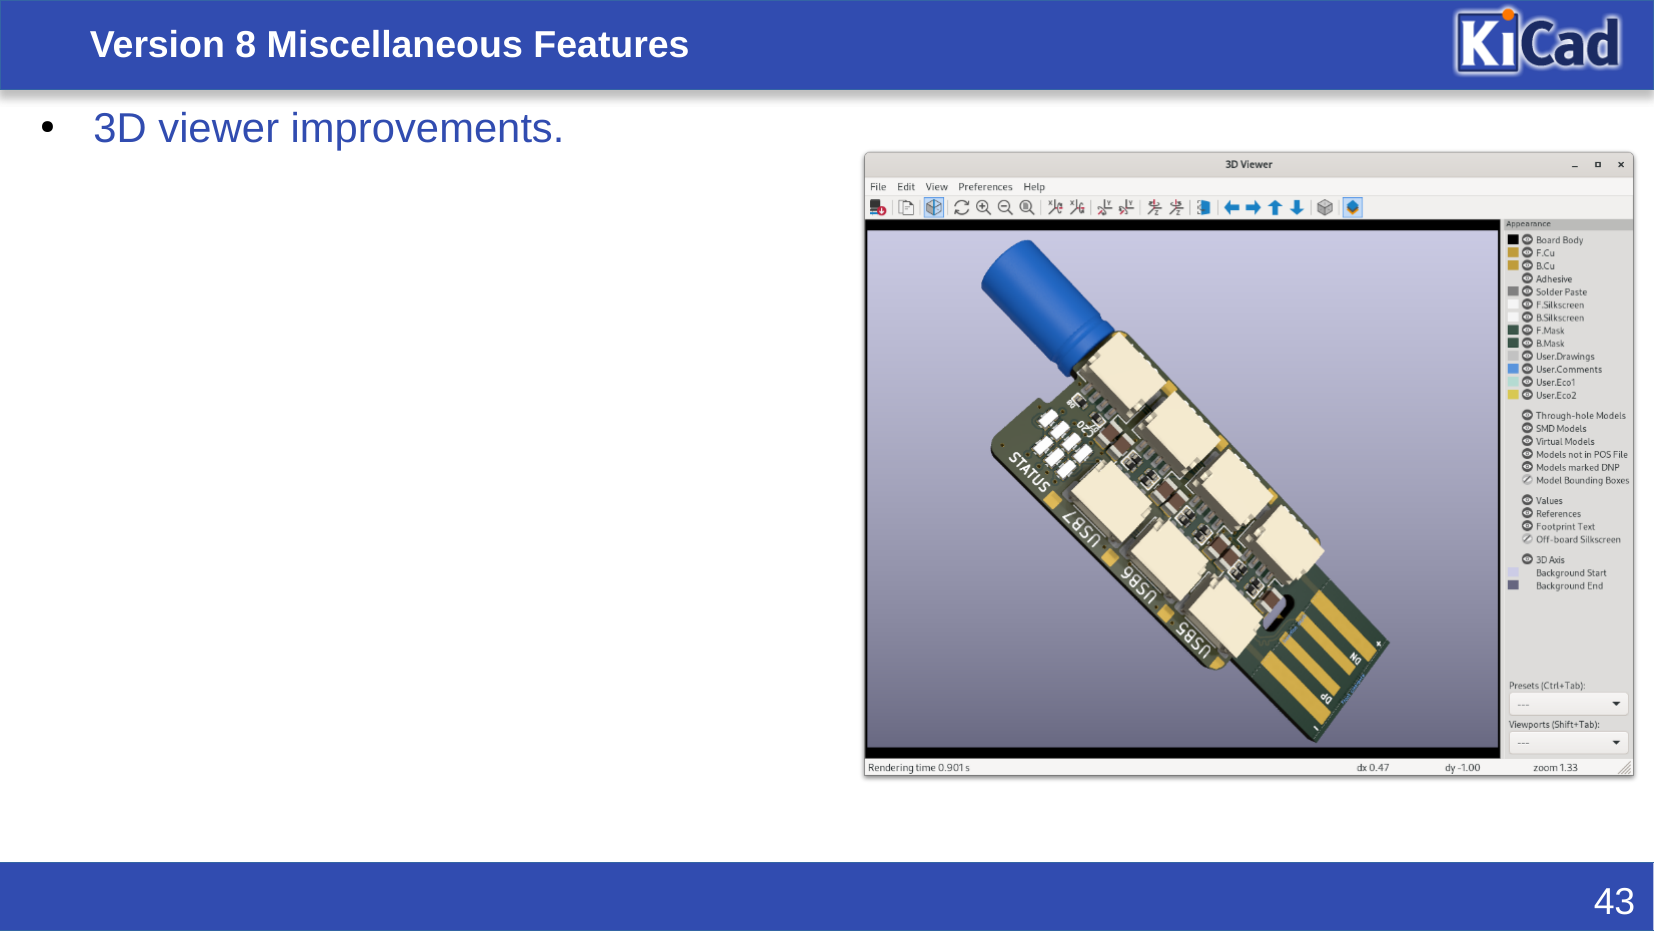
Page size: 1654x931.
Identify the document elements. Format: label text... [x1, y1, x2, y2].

text_box Version 8 Miscellaneous Features [0, 0, 1412, 90]
list 3D viewer improvements. [22, 105, 811, 856]
text_box <number> [1387, 873, 1651, 931]
text_box [0, 862, 1654, 931]
picture [1412, 0, 1654, 92]
picture [855, 144, 1643, 787]
